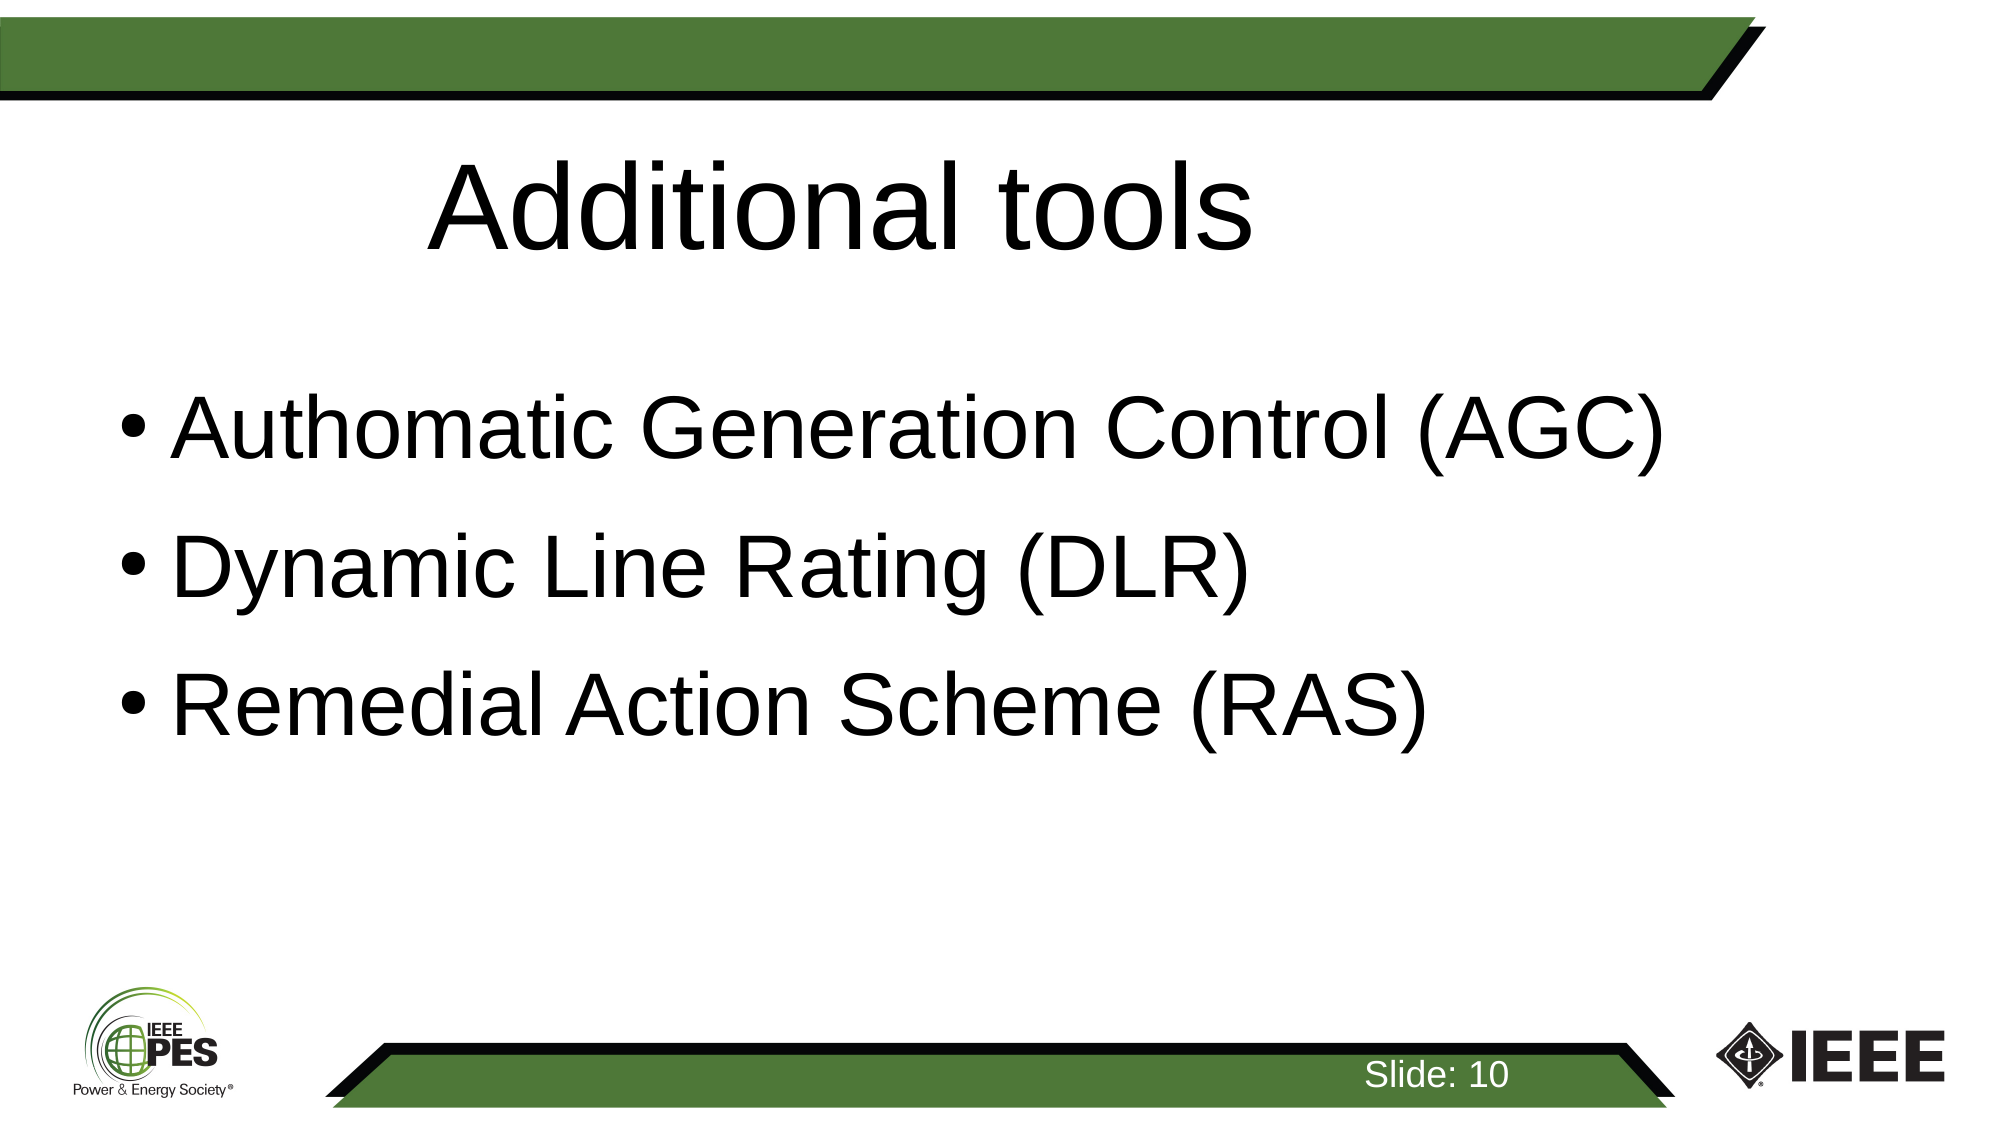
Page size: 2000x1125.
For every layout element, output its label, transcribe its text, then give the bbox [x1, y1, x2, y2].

title Additional tools [78, 95, 1607, 319]
picture [0, 0, 2000, 1125]
list Authomatic Generation Control (AGC) Dynamic Line Rating (DLR) Remedial Action Scheme (RAS) [99, 377, 1900, 916]
